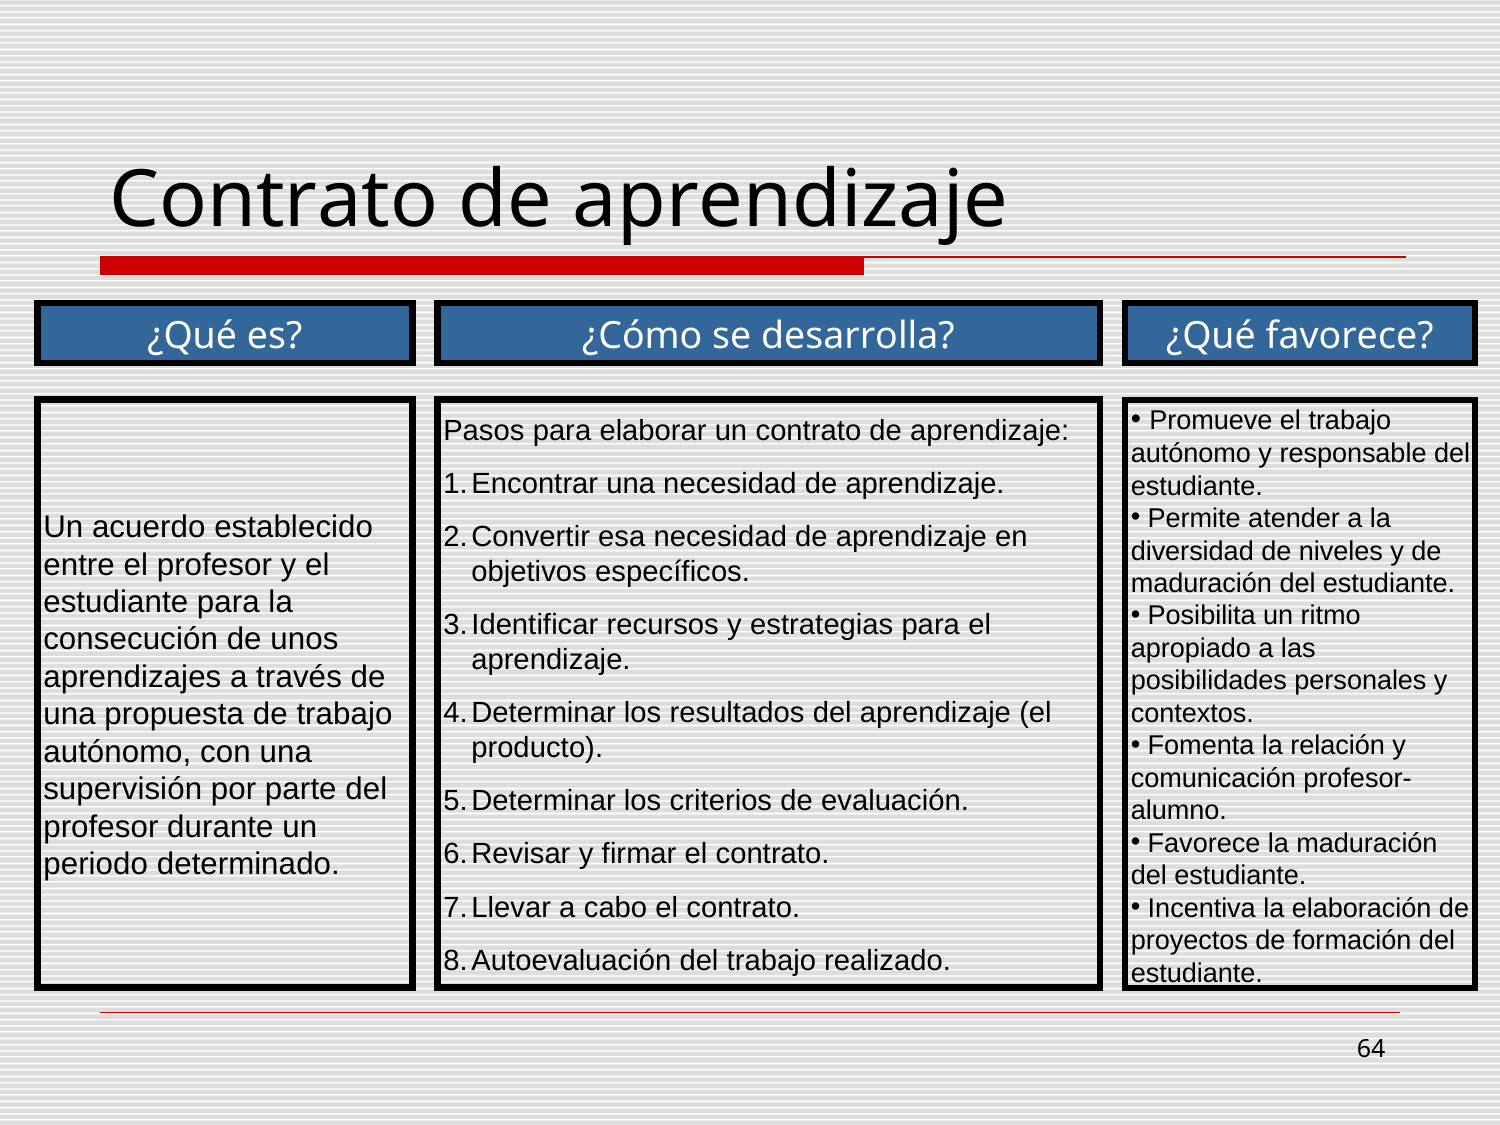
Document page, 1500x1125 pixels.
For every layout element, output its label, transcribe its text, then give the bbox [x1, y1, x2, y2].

title Contrato de aprendizaje [94, 49, 1407, 250]
text_box ¿Cómo se desarrolla? [437, 302, 1101, 364]
text_box Pasos para elaborar un contrato de aprendizaje: Encontrar una necesidad de aprendizaje. Convertir esa necesidad de aprendizaje en objetivos específicos. Identificar recursos y estrategias para el aprendizaje. Determinar los resultados del aprendizaje (el producto). Determinar los criterios de evaluación. Revisar y firmar el contrato. Llevar a cabo el contrato. Autoevaluación del trabajo realizado. [437, 399, 1101, 988]
text_box ¿Qué es? [37, 302, 413, 364]
picture [0, 0, 1500, 1125]
text_box Un acuerdo establecido entre el profesor y el estudiante para la consecución de unos aprendizajes a través de una propuesta de trabajo autónomo, con una supervisión por parte del profesor durante un periodo determinado. [37, 399, 413, 988]
text_box <número> [1074, 1024, 1401, 1103]
text_box ¿Qué favorece? [1124, 302, 1476, 364]
text_box Promueve el trabajo autónomo y responsable del estudiante. Permite atender a la diversidad de niveles y de maduración del estudiante. Posibilita un ritmo apropiado a las posibilidades personales y contextos. Fomenta la relación y comunicación profesor-alumno. Favorece la maduración del estudiante. Incentiva la elaboración de proyectos de formación del estudiante. [1124, 399, 1476, 988]
